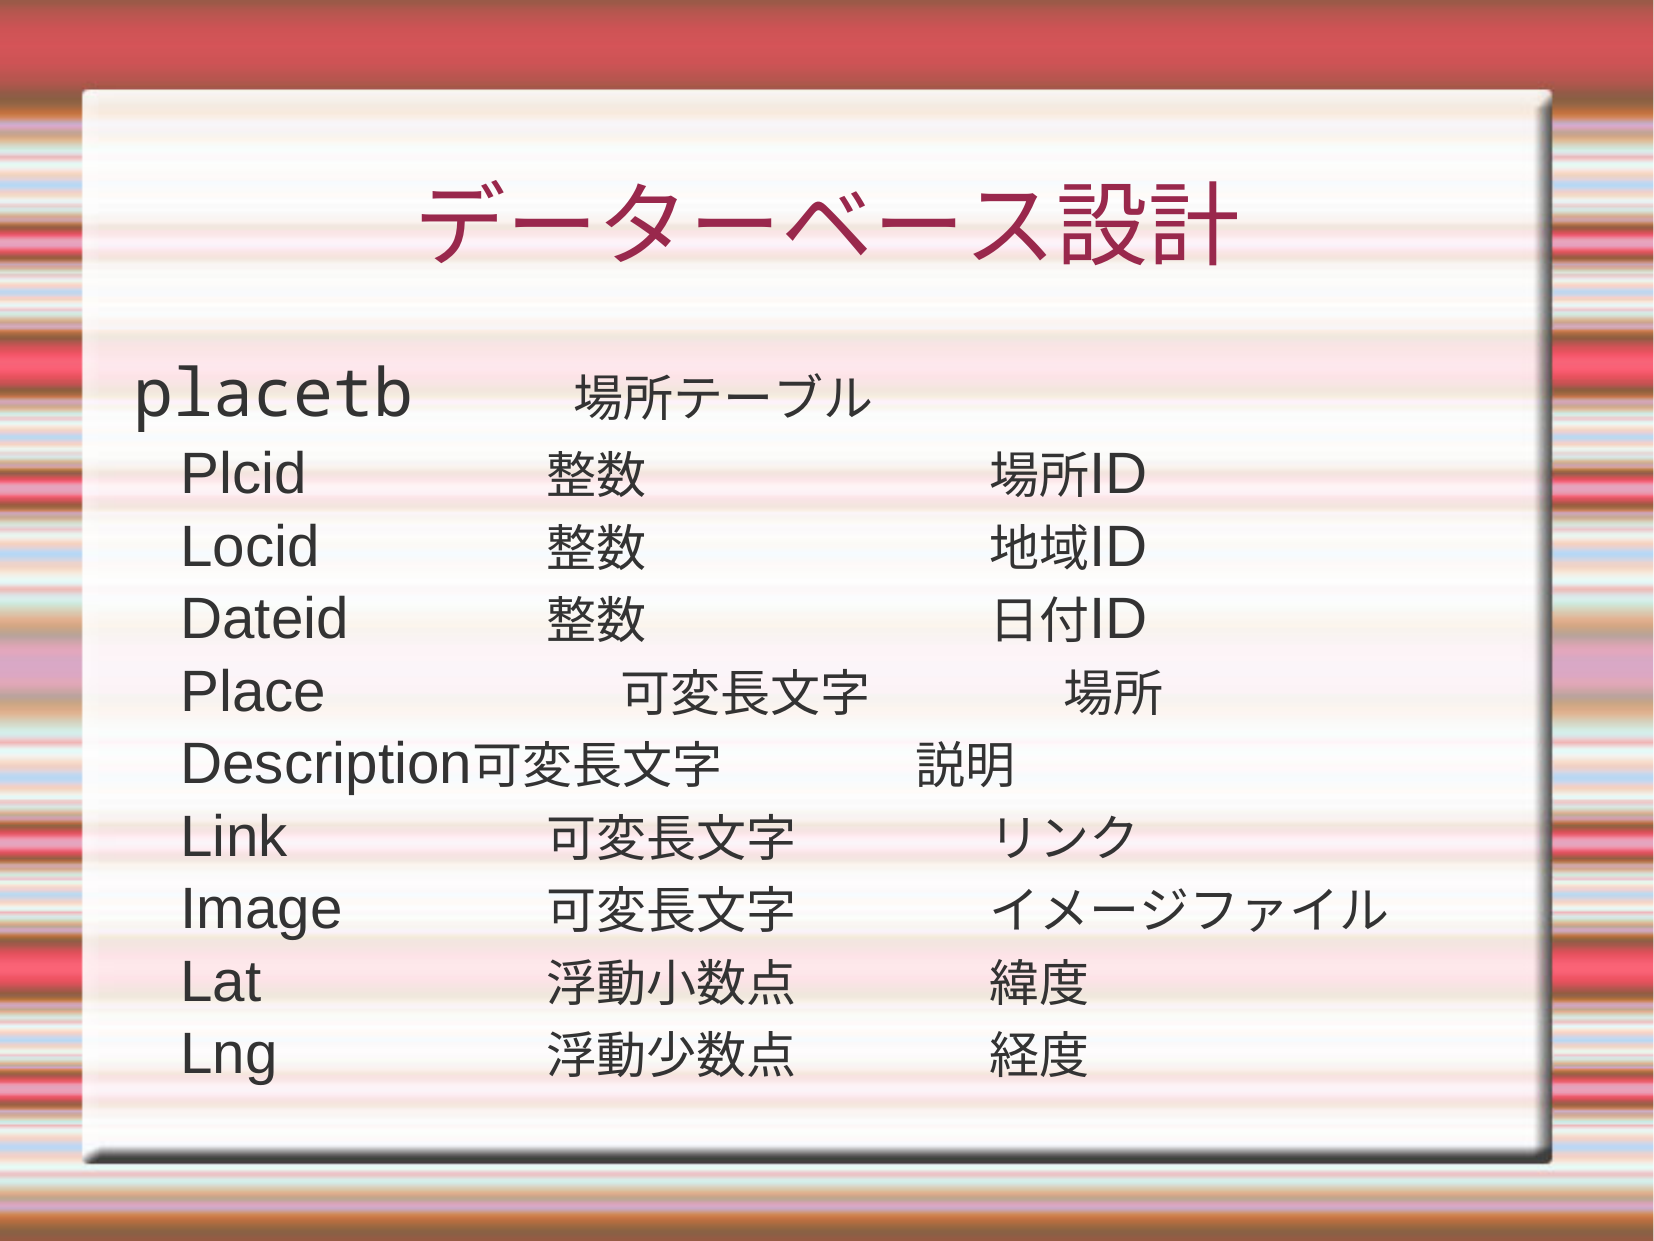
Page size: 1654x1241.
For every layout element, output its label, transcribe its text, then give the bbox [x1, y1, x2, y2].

title データーベース設計 [121, 114, 1534, 322]
picture [0, 0, 1654, 1241]
list placetb 場所テーブル Plcid 整数 場所ID Locid 整数 地域ID Dateid 整数 日付ID Place 可変長文字 場所 Description 可変長文字 説明 Link 可変長文字 リンク Image 可変長文字 イメージファイル Lat 浮動小数点 緯度 Lng 浮動少数点 経度 [121, 344, 1534, 1127]
